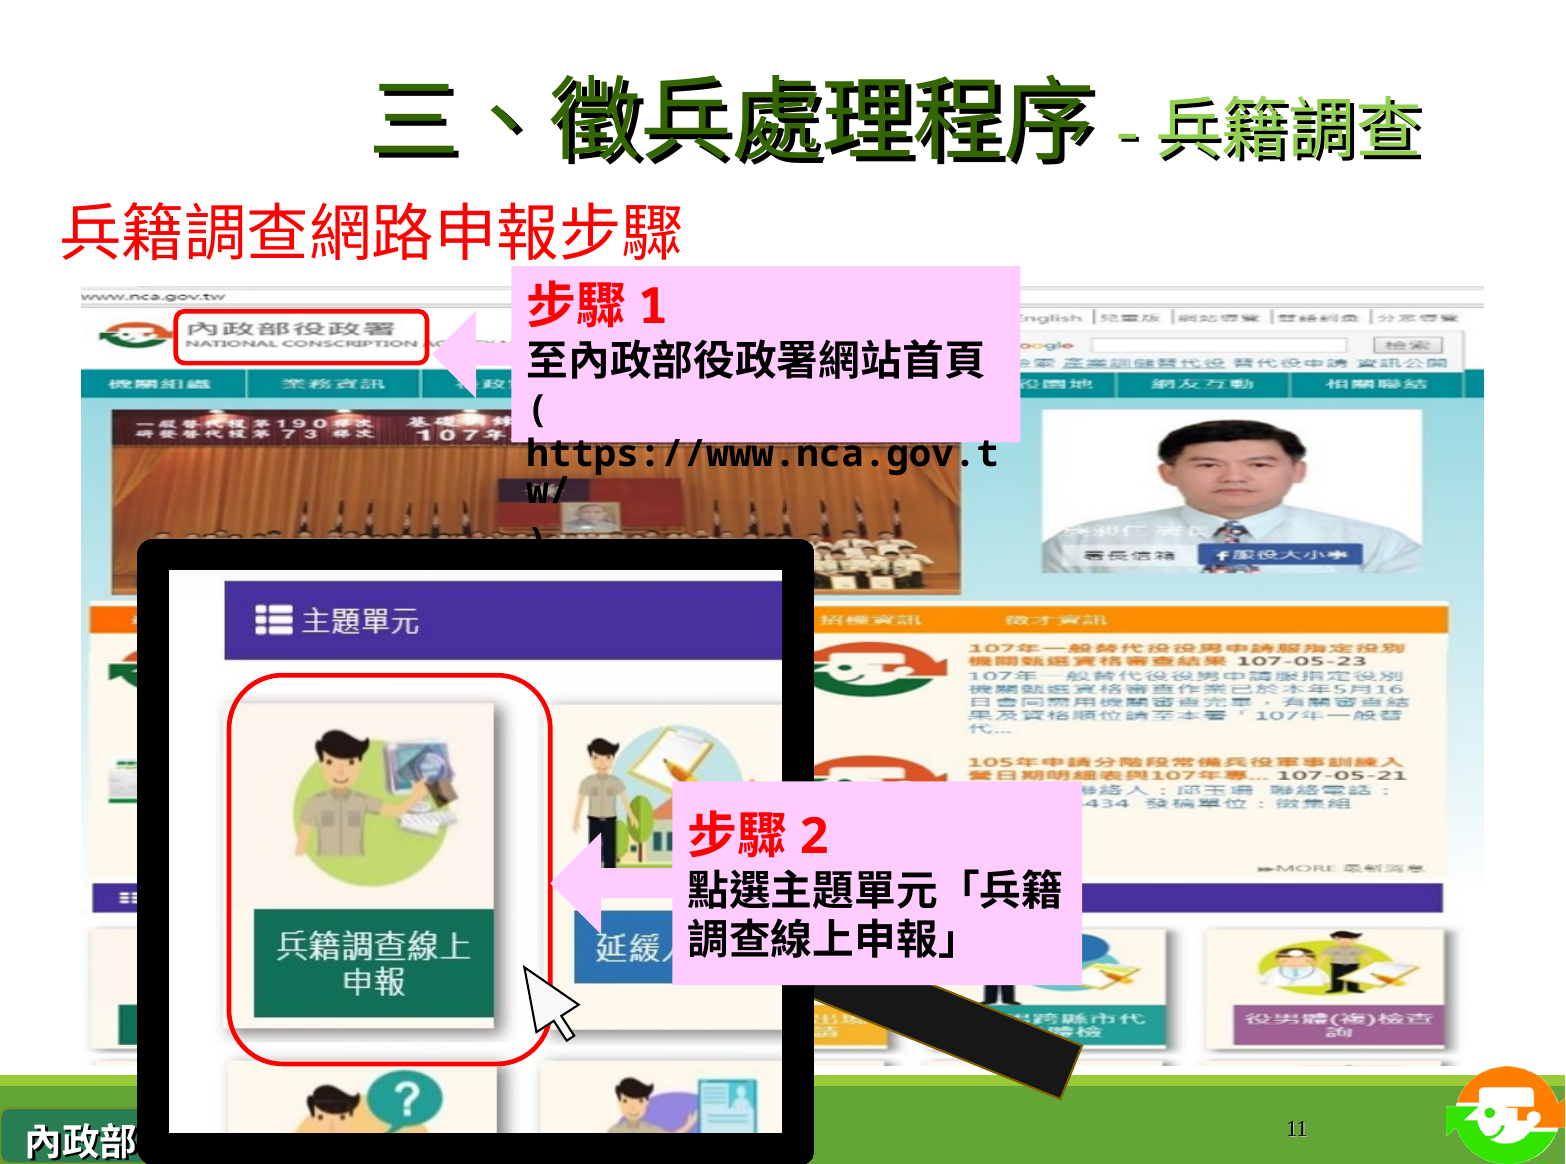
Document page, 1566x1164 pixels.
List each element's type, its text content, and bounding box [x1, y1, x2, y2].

picture [814, 1000, 976, 1066]
text_box 步驟1 至內政部役政署網站首頁 (https://www.nca.gov.tw/) [432, 266, 1021, 443]
text_box 三、徵兵處理程序-兵籍調查 [287, 53, 1503, 258]
text_box [814, 986, 1083, 1100]
text_box [524, 967, 579, 1041]
picture [81, 286, 1484, 1066]
picture [232, 678, 547, 1061]
text_box 內政部役政署 [0, 1107, 145, 1164]
text_box 步驟2 點選主題單元「兵籍調查線上申報」 [550, 781, 1083, 986]
text_box 兵籍調查網路申報步驟 [44, 185, 783, 277]
picture [1446, 1067, 1566, 1164]
picture [168, 570, 783, 1133]
text_box 10 [1270, 1096, 1440, 1158]
